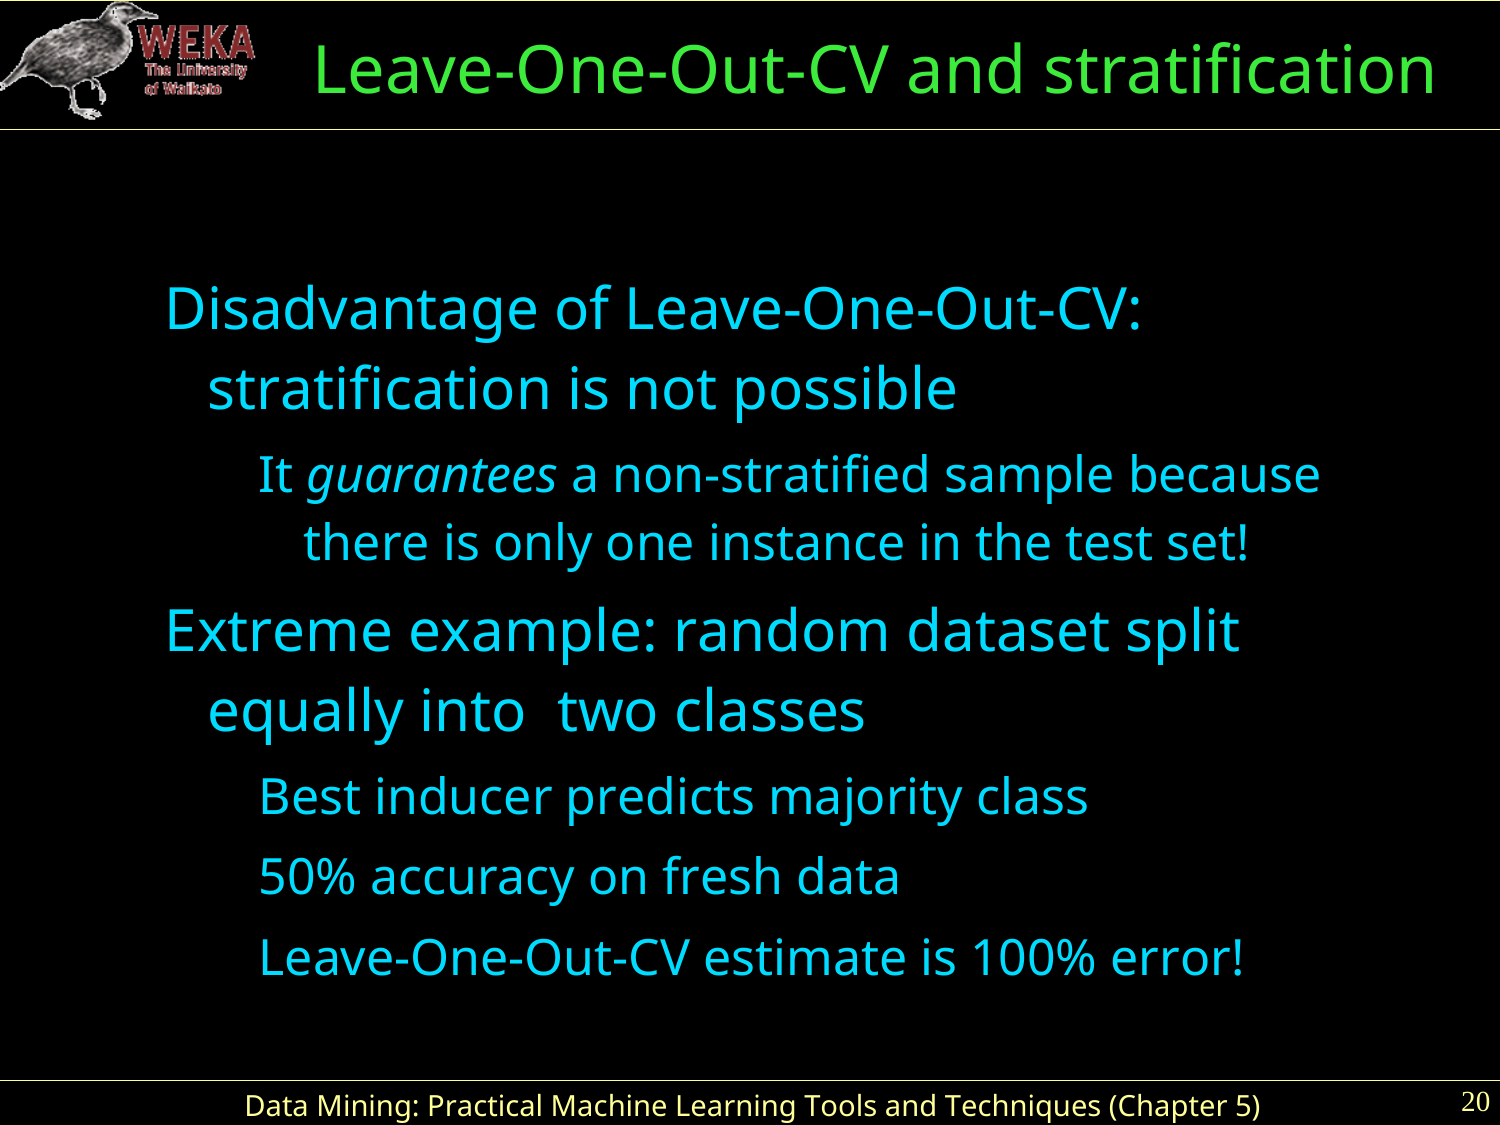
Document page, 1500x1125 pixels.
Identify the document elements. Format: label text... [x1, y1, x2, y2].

title Leave-One-Out-CV and stratification [297, 0, 1500, 148]
picture [0, 1, 266, 129]
text_box Disadvantage of Leave-One-Out-CV: stratification is not possible It guarantees a non-stratified sample because there is only one instance in the test set! Extreme example: random dataset split equally into two classes Best inducer predicts majority class 50% accuracy on fresh data Leave-One-Out-CV estimate is 100% error! [149, 260, 1388, 962]
